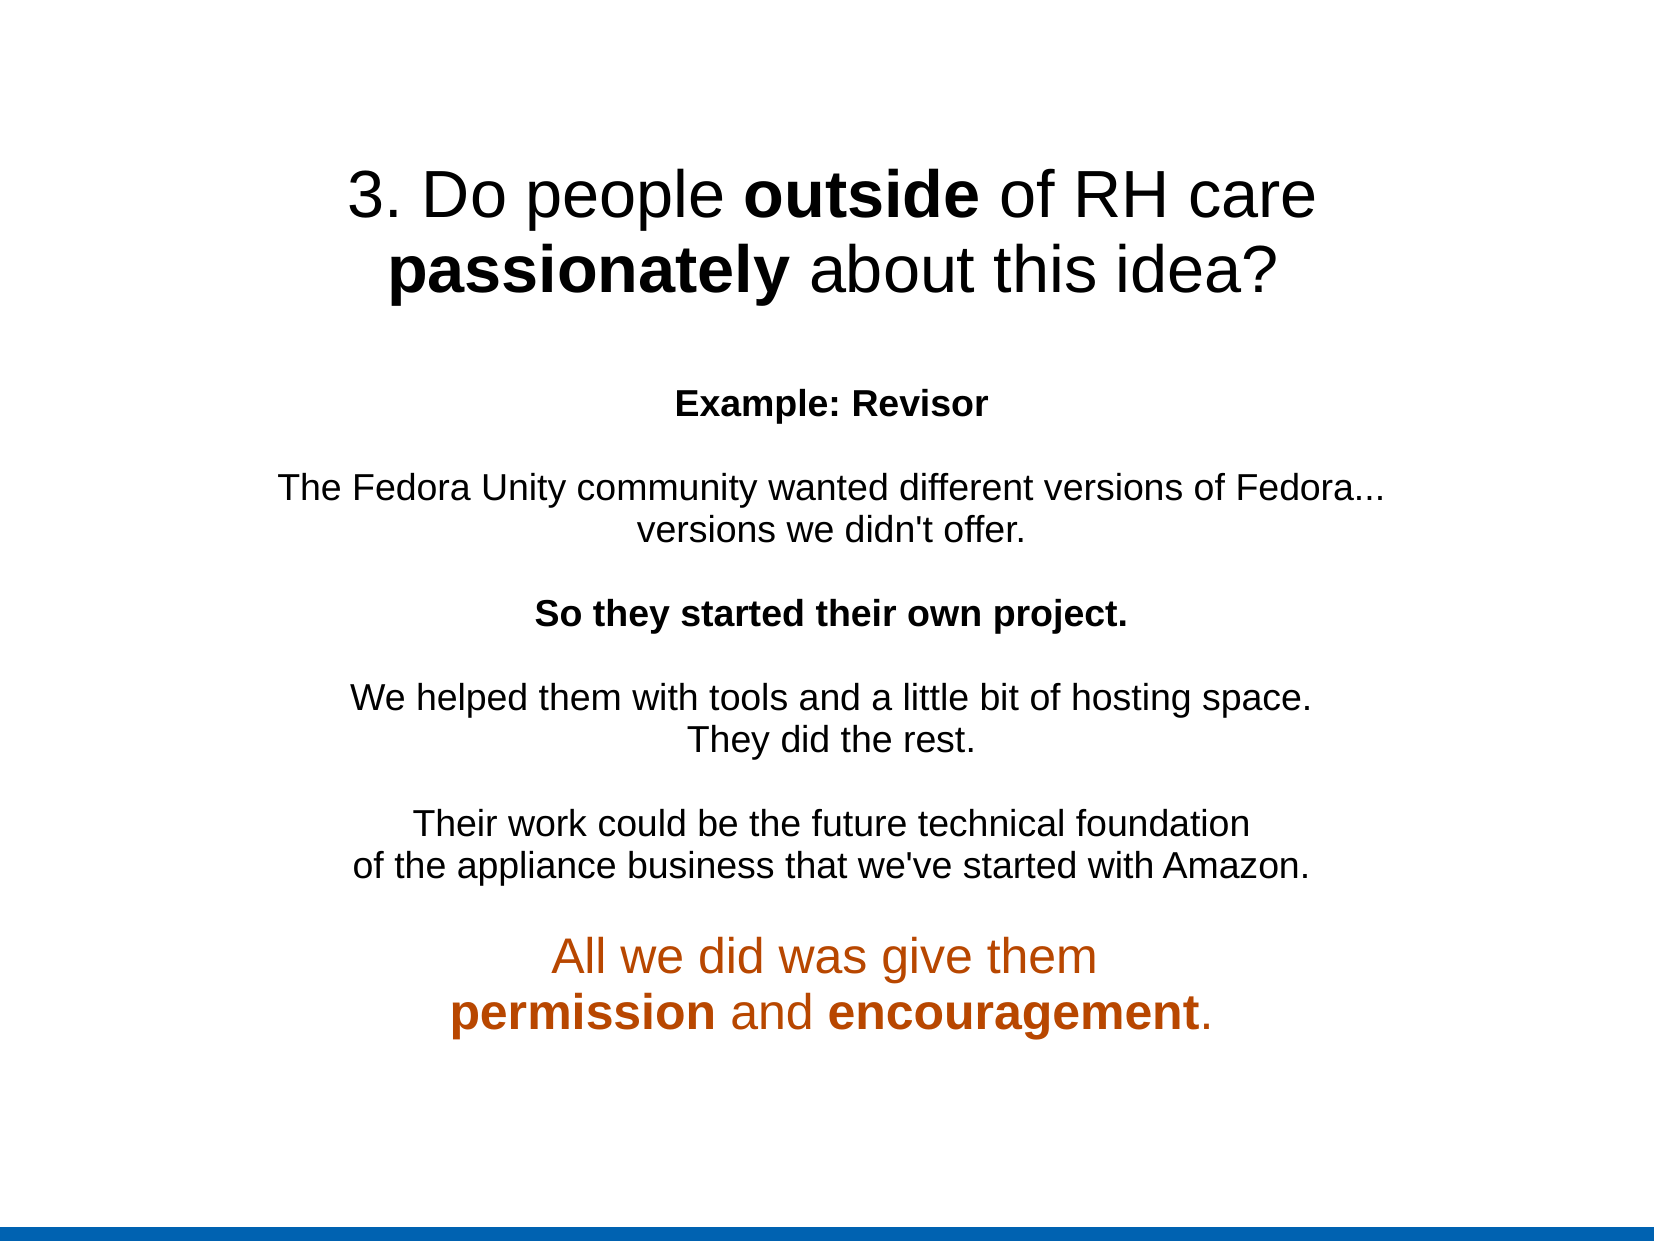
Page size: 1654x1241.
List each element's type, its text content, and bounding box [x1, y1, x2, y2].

text_box Example: Revisor The Fedora Unity community wanted different versions of Fedora... versions we didn't offer. So they started their own project. We helped them with tools and a little bit of hosting space. They did the rest. Their work could be the future technical foundation of the appliance business that we've started with Amazon. All we did was give them permission and encouragement. [262, 375, 1404, 1048]
text_box 3. Do people outside of RH care passionately about this idea? [128, 150, 1538, 315]
